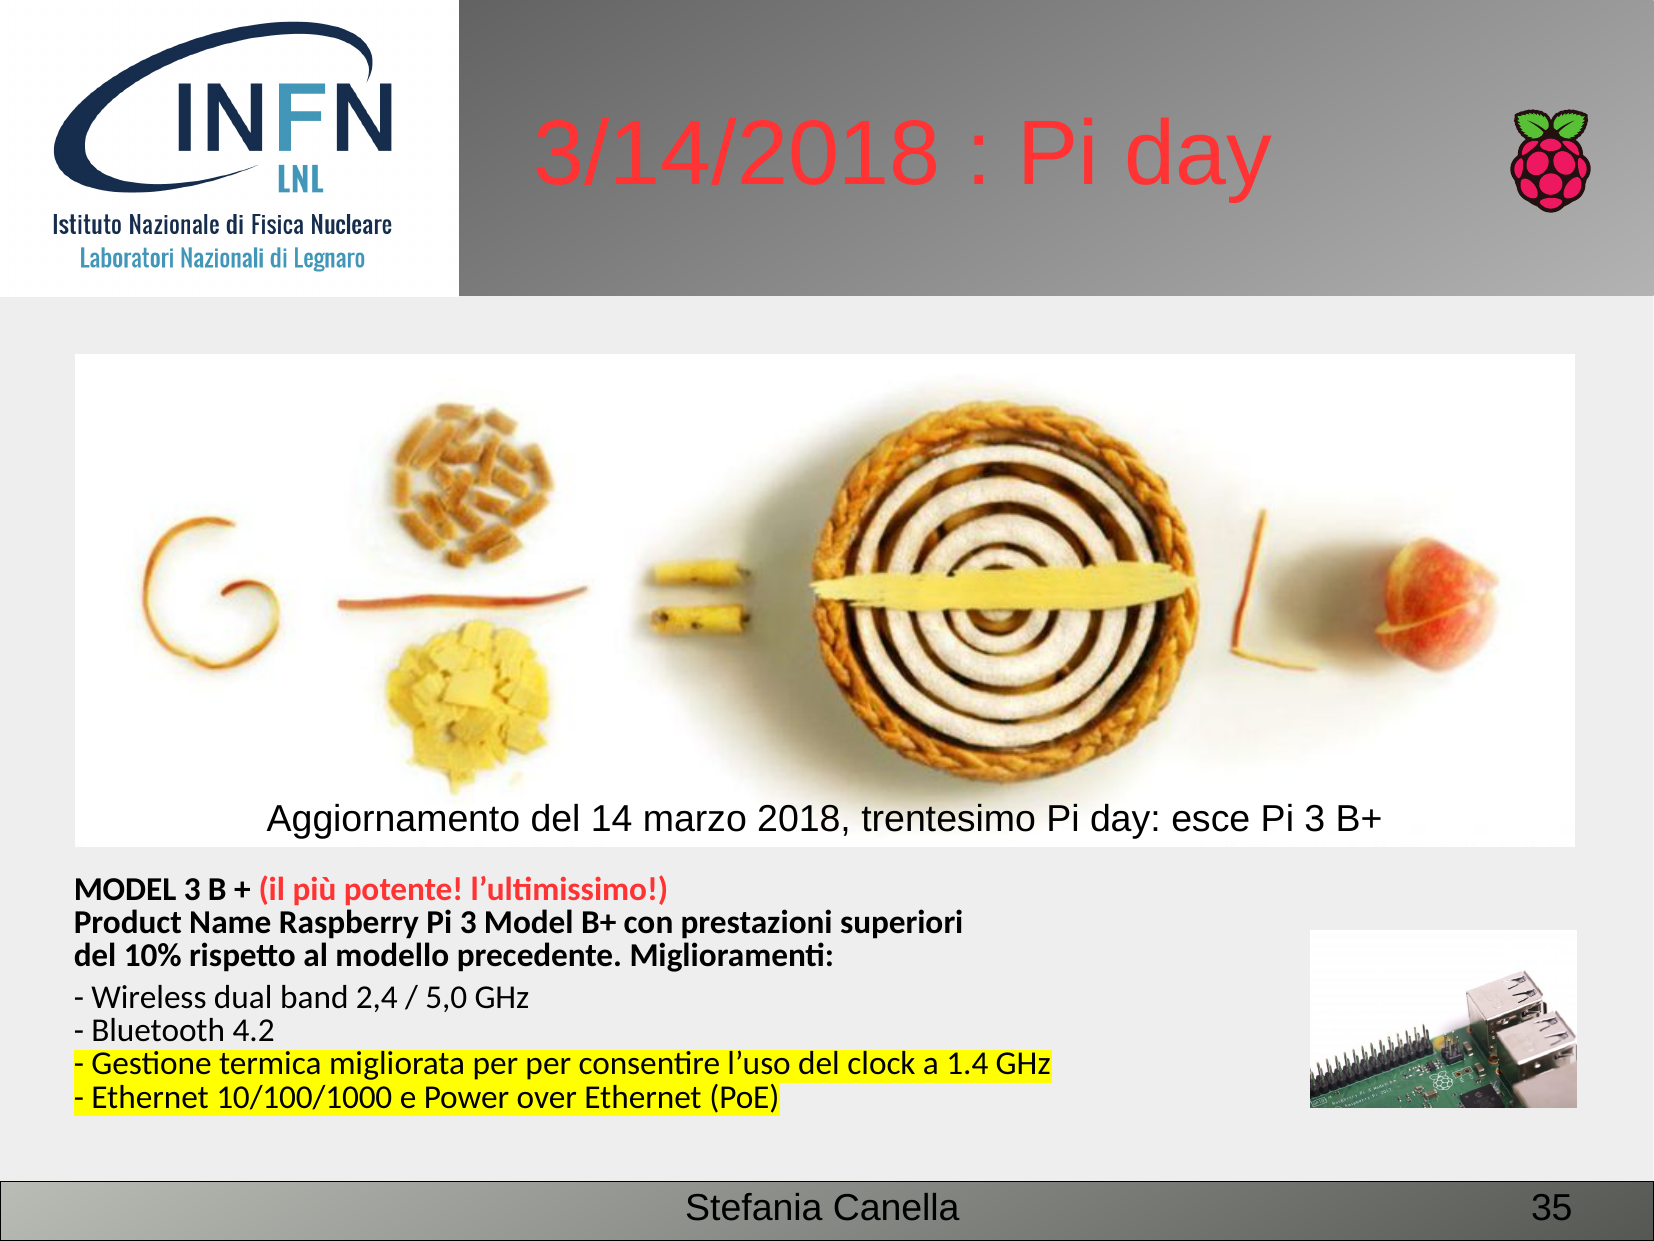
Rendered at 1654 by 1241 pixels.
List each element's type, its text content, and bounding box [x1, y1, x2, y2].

text_box MODEL 3 B + (il più potente! l’ultimissimo!) Product Name Raspberry Pi 3 Model B+ con prestazioni superiori del 10% rispetto al modello precedente. Miglioramenti: - Wireless dual band 2,4 / 5,0 GHz - Bluetooth 4.2 - Gestione termica migliorata per per consentire l’uso del clock a 1.4 GHz - Ethernet 10/100/1000 e Power over Ethernet (PoE) [59, 868, 1595, 1163]
text_box [459, 0, 1654, 296]
text_box [0, 1181, 670, 1241]
picture [1310, 930, 1577, 1108]
text_box [984, 1181, 1516, 1241]
picture [0, 0, 459, 297]
picture [75, 354, 1575, 847]
title 3/14/2018 : Pi day [459, 49, 1571, 257]
text_box 34 [1516, 1178, 1654, 1241]
text_box Stefania Canella [670, 1178, 984, 1241]
